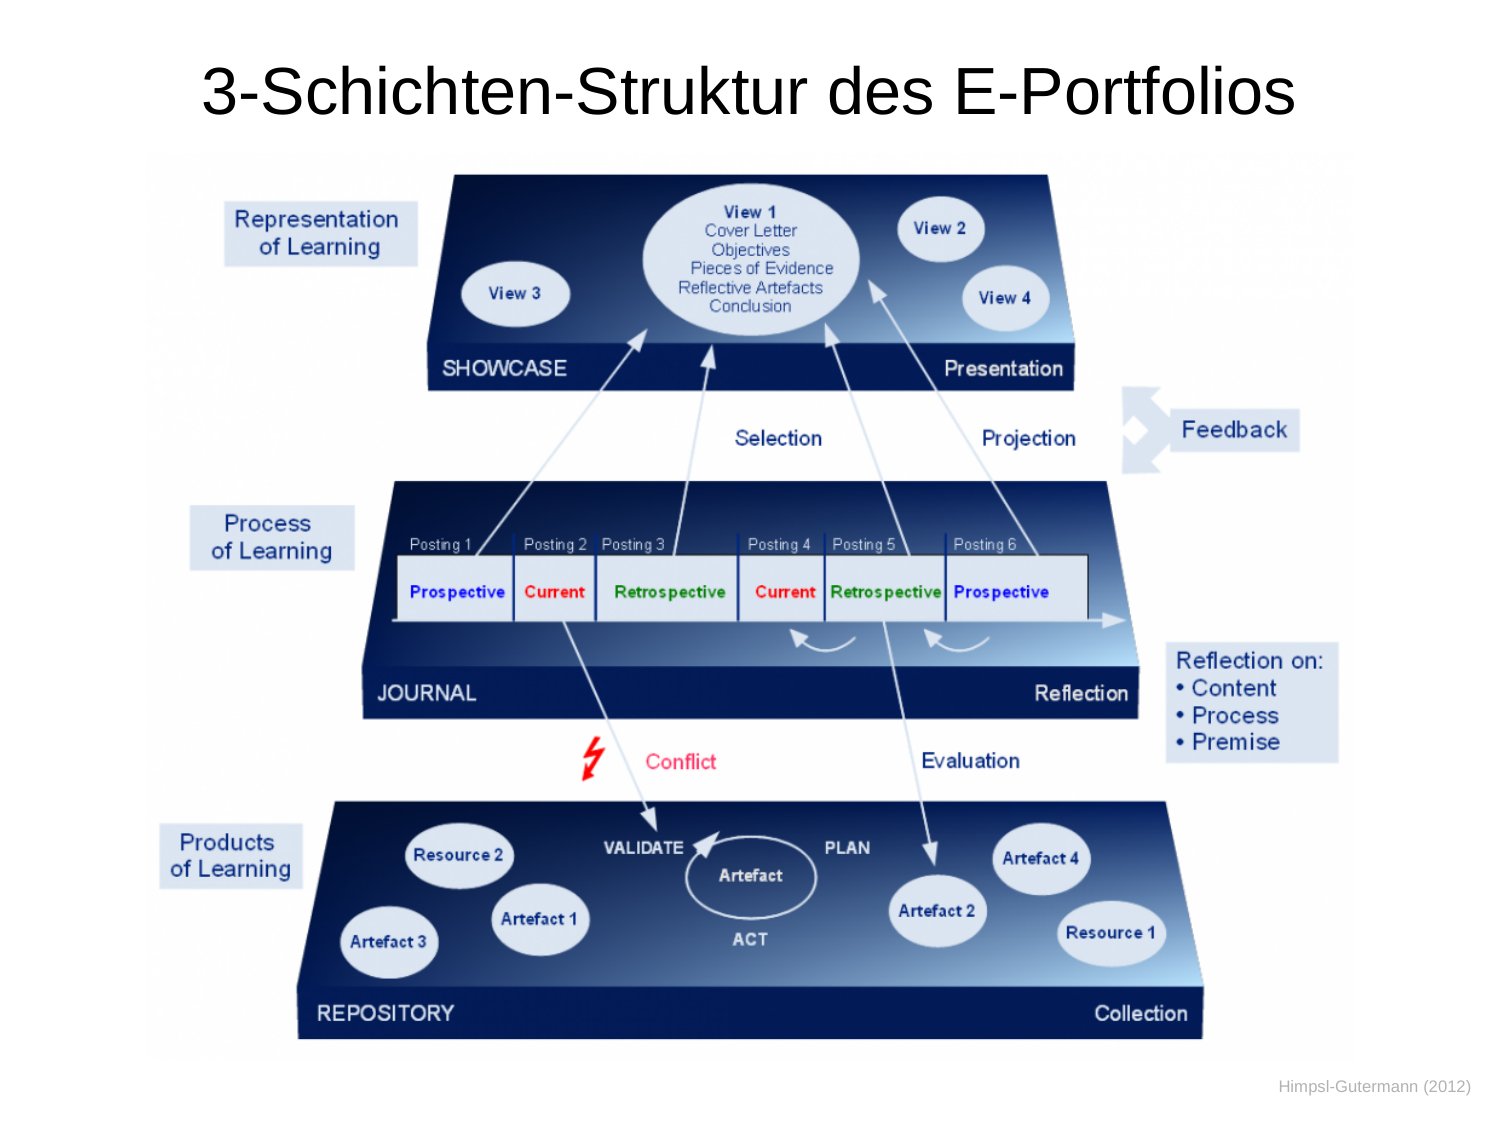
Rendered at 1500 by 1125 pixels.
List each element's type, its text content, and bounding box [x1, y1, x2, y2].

title 3-Schichten-Struktur des E-Portfolios [126, 51, 1374, 132]
picture [146, 153, 1355, 1061]
text_box Himpsl-Gutermann (2012) [1263, 1070, 1500, 1104]
